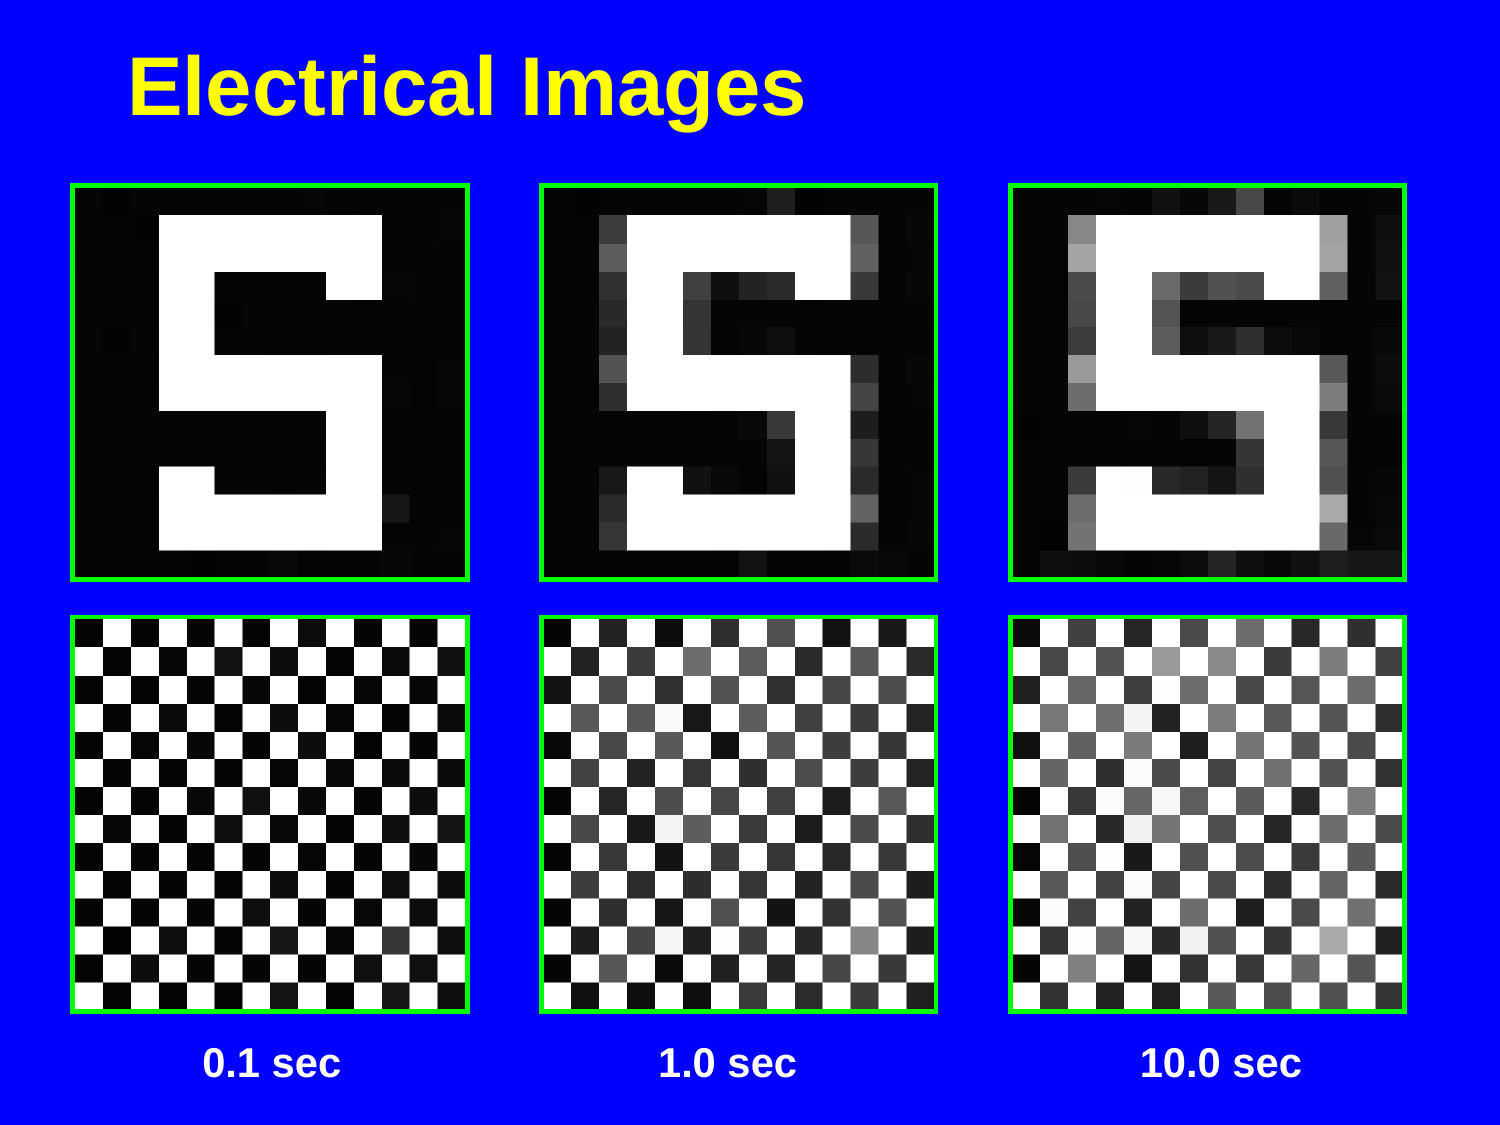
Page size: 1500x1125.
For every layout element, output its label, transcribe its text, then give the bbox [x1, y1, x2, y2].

picture [75, 187, 465, 578]
picture [1012, 619, 1403, 1010]
title Electrical Images [112, 23, 1388, 149]
picture [543, 619, 934, 1010]
text_box 0.1 sec [187, 1031, 357, 1094]
picture [1012, 187, 1403, 578]
text_box 10.0 sec [1125, 1031, 1318, 1094]
text_box 1.0 sec [643, 1031, 813, 1094]
picture [543, 187, 934, 578]
picture [75, 619, 465, 1010]
